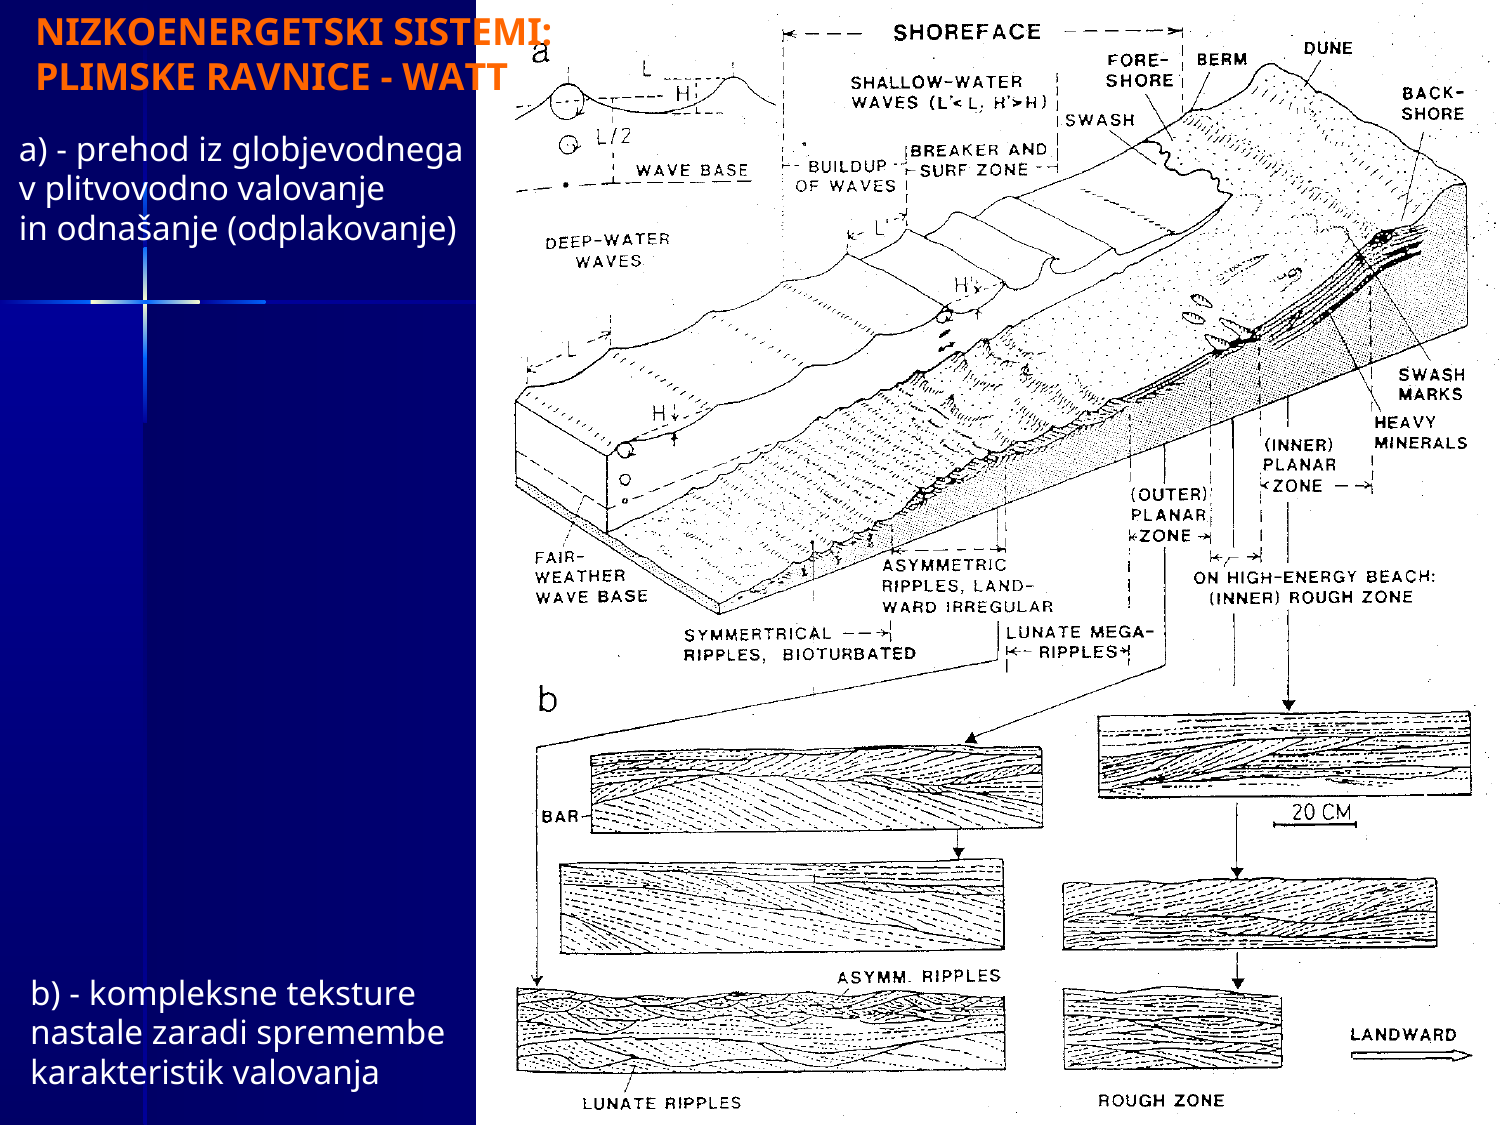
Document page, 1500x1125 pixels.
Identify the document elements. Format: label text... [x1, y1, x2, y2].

text_box b) - kompleksne teksture nastale zaradi spremembe karakteristik valovanja [15, 964, 470, 1100]
picture [476, 0, 1500, 1125]
text_box a) - prehod iz globjevodnega v plitvovodno valovanje in odnašanje (odplakovanje) [4, 120, 480, 256]
text_box NIZKOENERGETSKI SISTEMI: PLIMSKE RAVNICE - WATT [20, 0, 568, 106]
